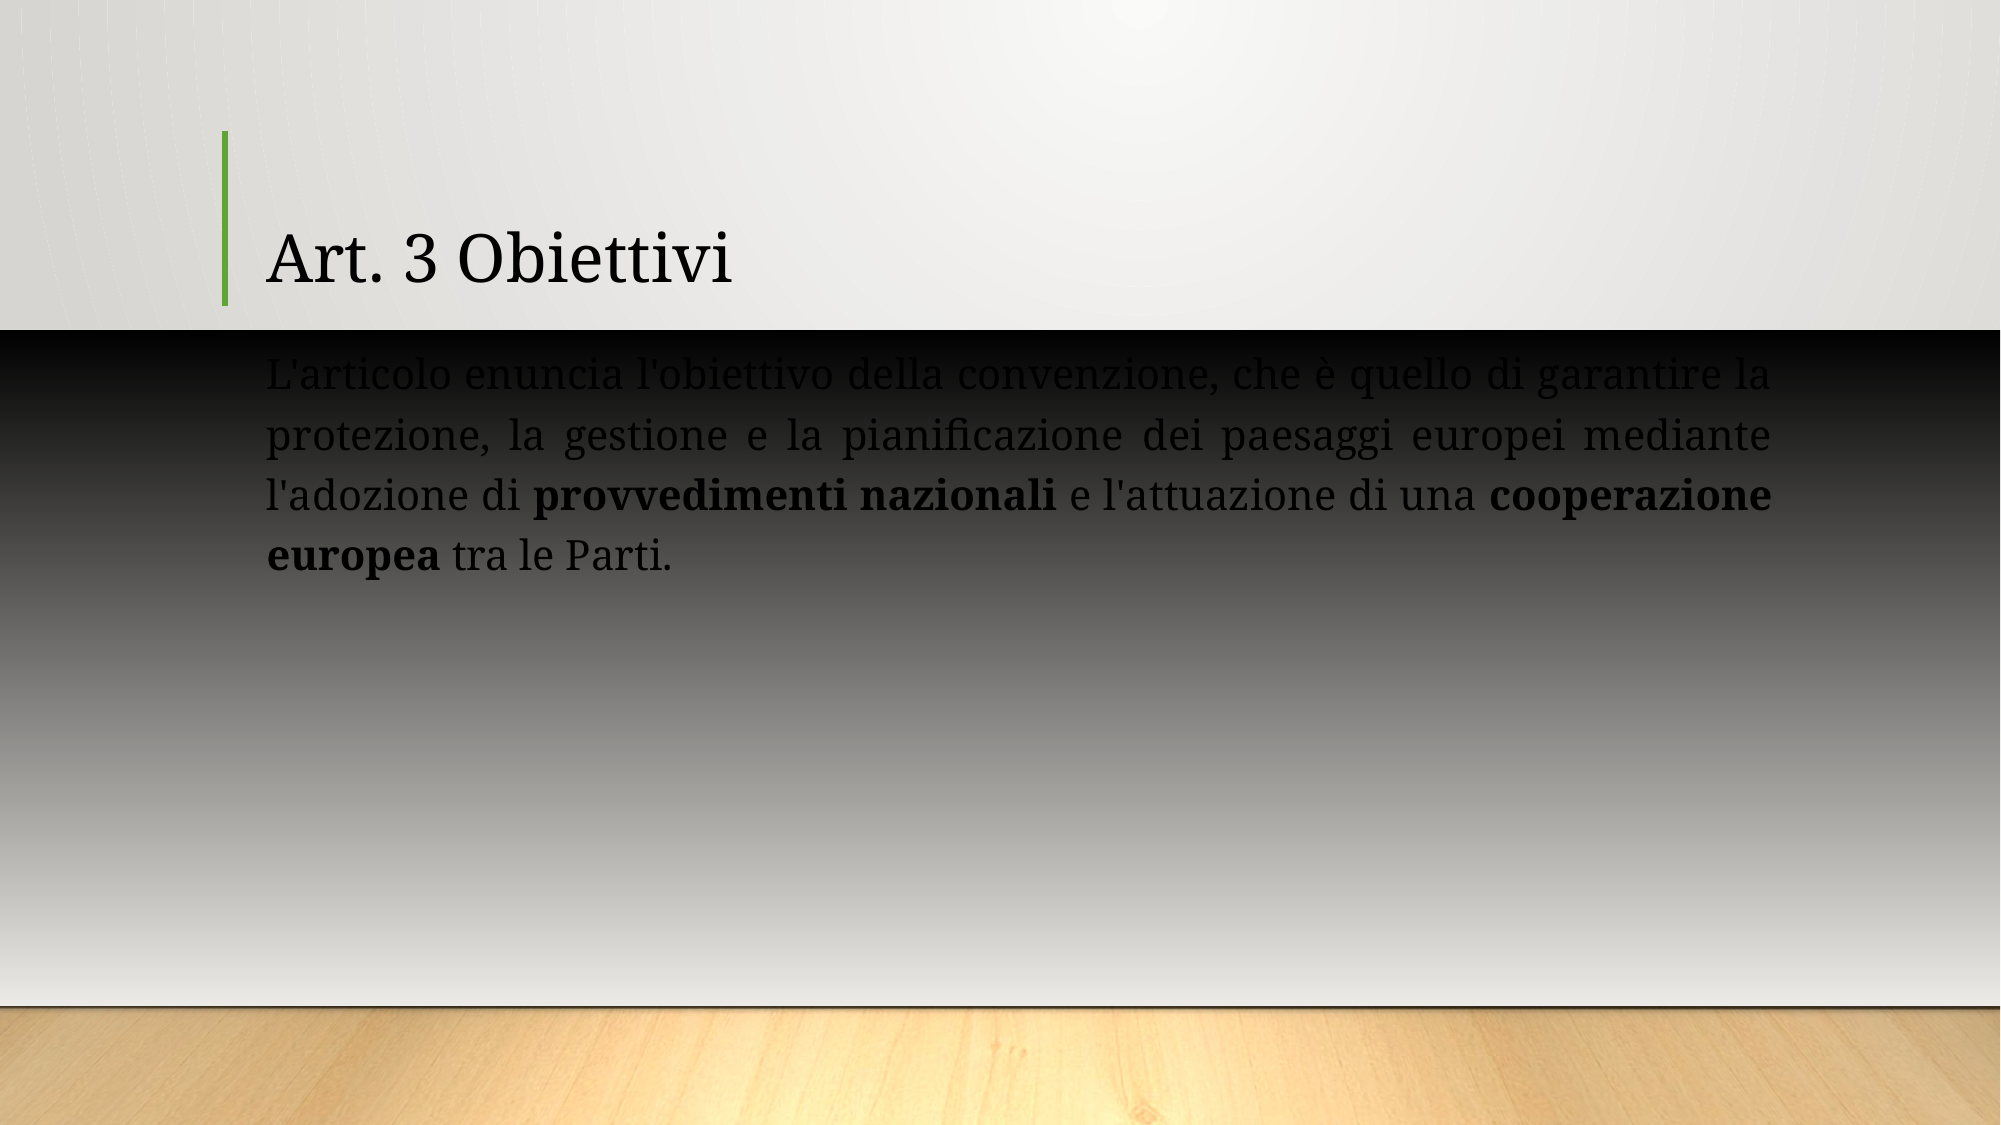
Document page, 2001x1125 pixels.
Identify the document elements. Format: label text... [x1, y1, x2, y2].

list L'articolo enuncia l'obiettivo della convenzione, che è quello di garantire la protezione, la gestione e la pianificazione dei paesaggi europei mediante l'adozione di provvedimenti nazionali e l'attuazione di una cooperazione europea tra le Parti. [251, 330, 1814, 897]
title Art. 3 Obiettivi [251, 131, 1814, 305]
